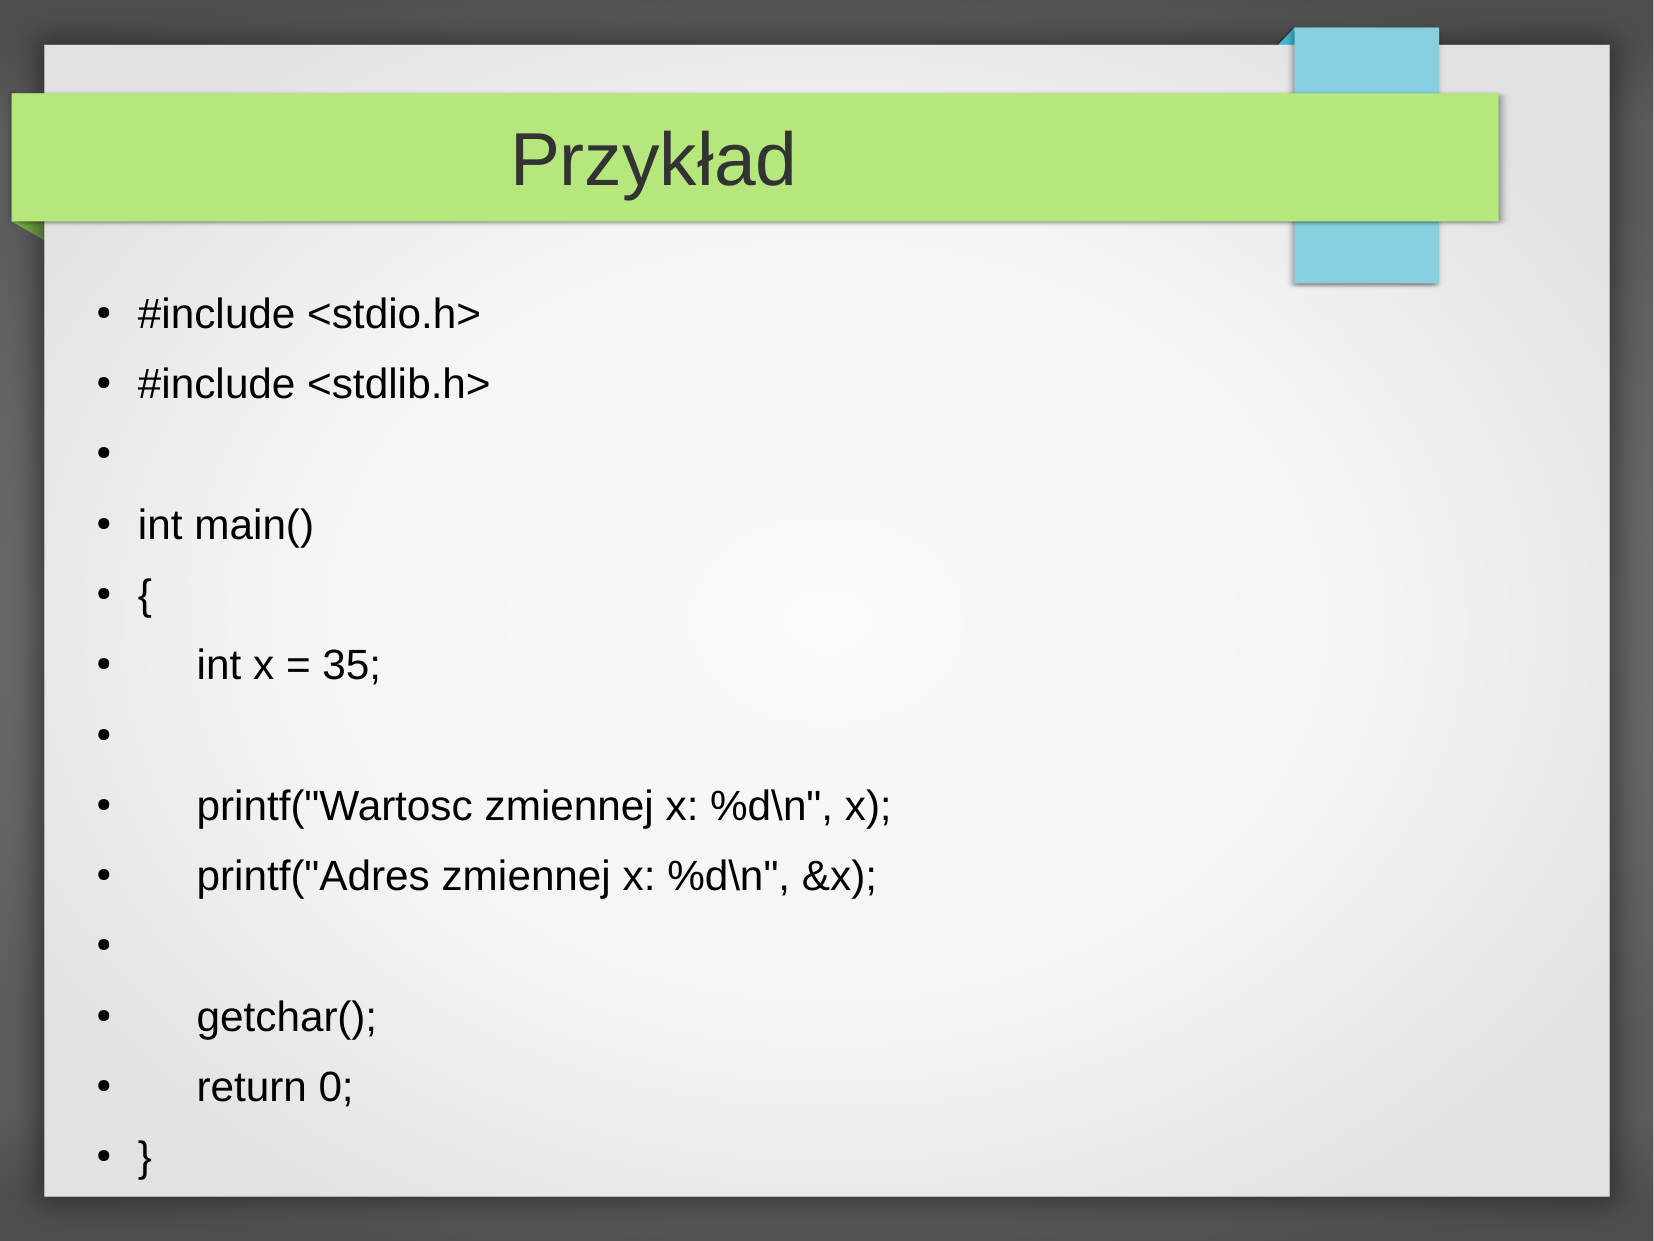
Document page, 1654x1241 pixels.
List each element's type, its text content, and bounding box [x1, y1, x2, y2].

picture [0, 0, 1654, 1241]
list #include <stdio.h> #include <stdlib.h> int main() { int x = 35; printf("Wartosc zmiennej x: %d\n", x); printf("Adres zmiennej x: %d\n", &x); getchar(); return 0; } [82, 290, 1538, 1186]
title Przykład [510, 106, 1229, 213]
